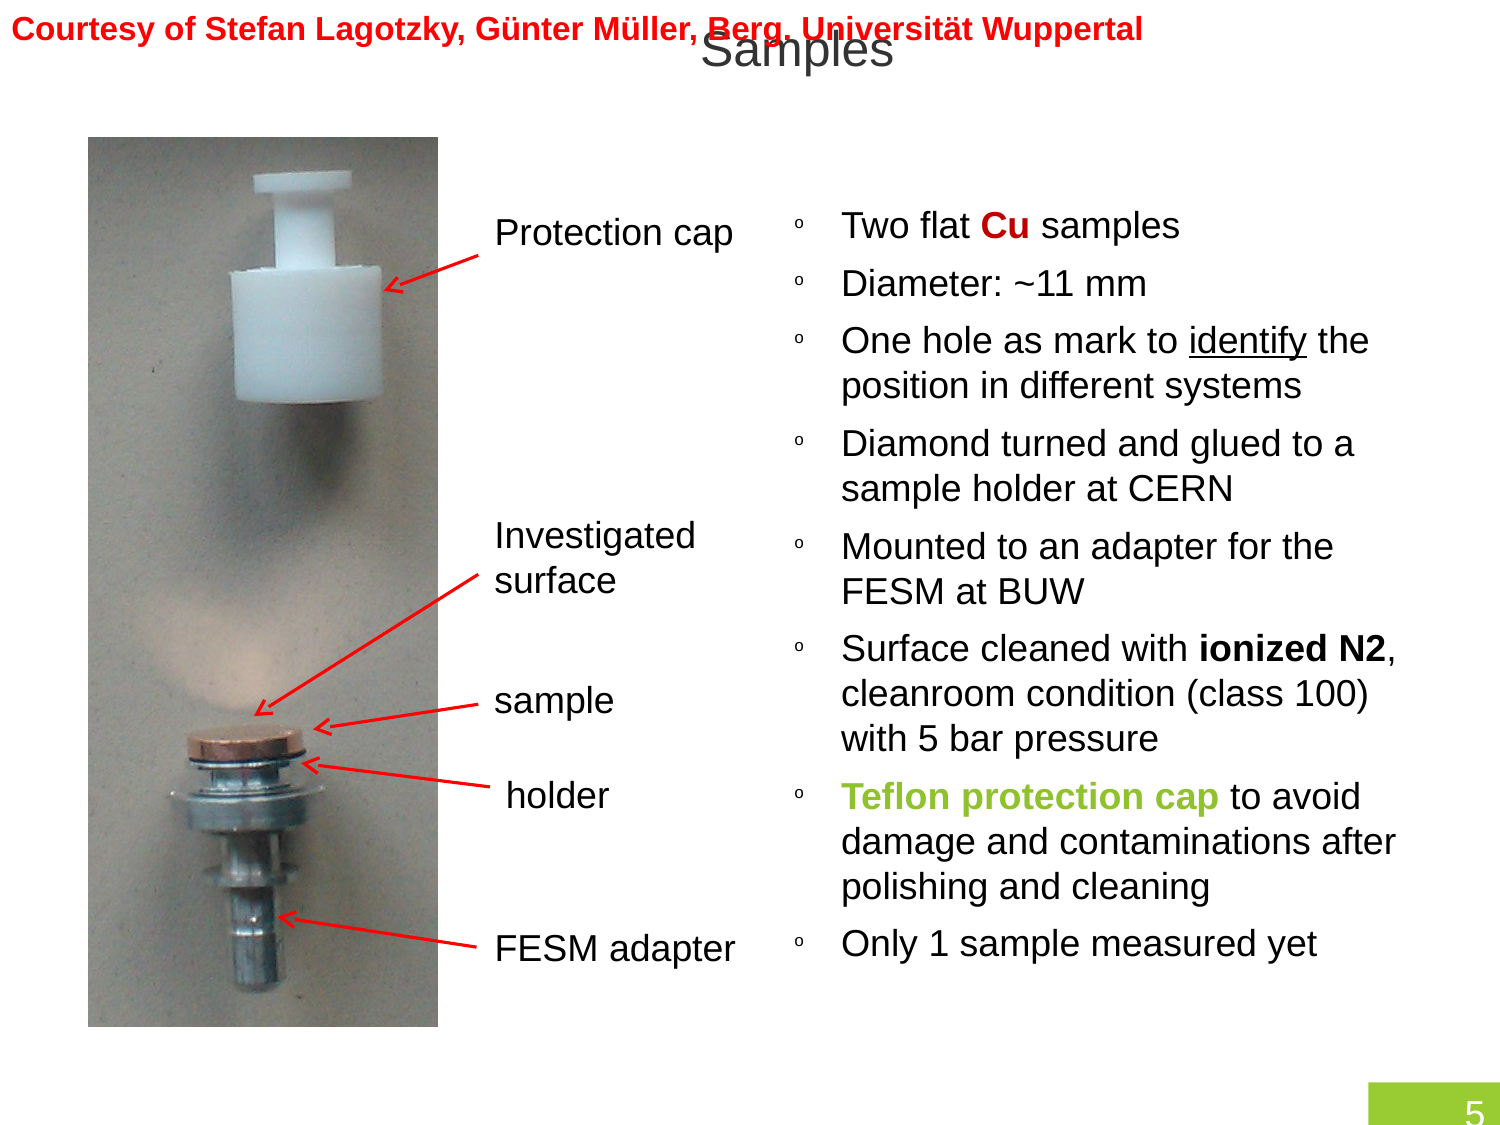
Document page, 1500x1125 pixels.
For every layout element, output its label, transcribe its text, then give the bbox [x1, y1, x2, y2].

picture [88, 137, 438, 1027]
text_box Investigated surface [479, 503, 712, 609]
text_box holder [491, 763, 625, 824]
text_box FESM adapter [479, 916, 751, 977]
text_box Samples [301, 16, 1294, 79]
text_box Courtesy of Stefan Lagotzky, Günter Müller, Berg. Universität Wuppertal [0, 0, 1161, 55]
text_box sample [479, 668, 630, 729]
text_box Protection cap [479, 201, 749, 261]
slide_number <number> [1368, 1082, 1500, 1125]
text_box Two flat Cu samples Diameter: ~11 mm One hole as mark to identify the position in different systems Diamond turned and glued to a sample holder at CERN Mounted to an adapter for the FESM at BUW Surface cleaned with ionized N2, cleanroom condition (class 100) with 5 bar pressure Teflon protection cap to avoid damage and contaminations after polishing and cleaning Only 1 sample measured yet [779, 194, 1453, 972]
